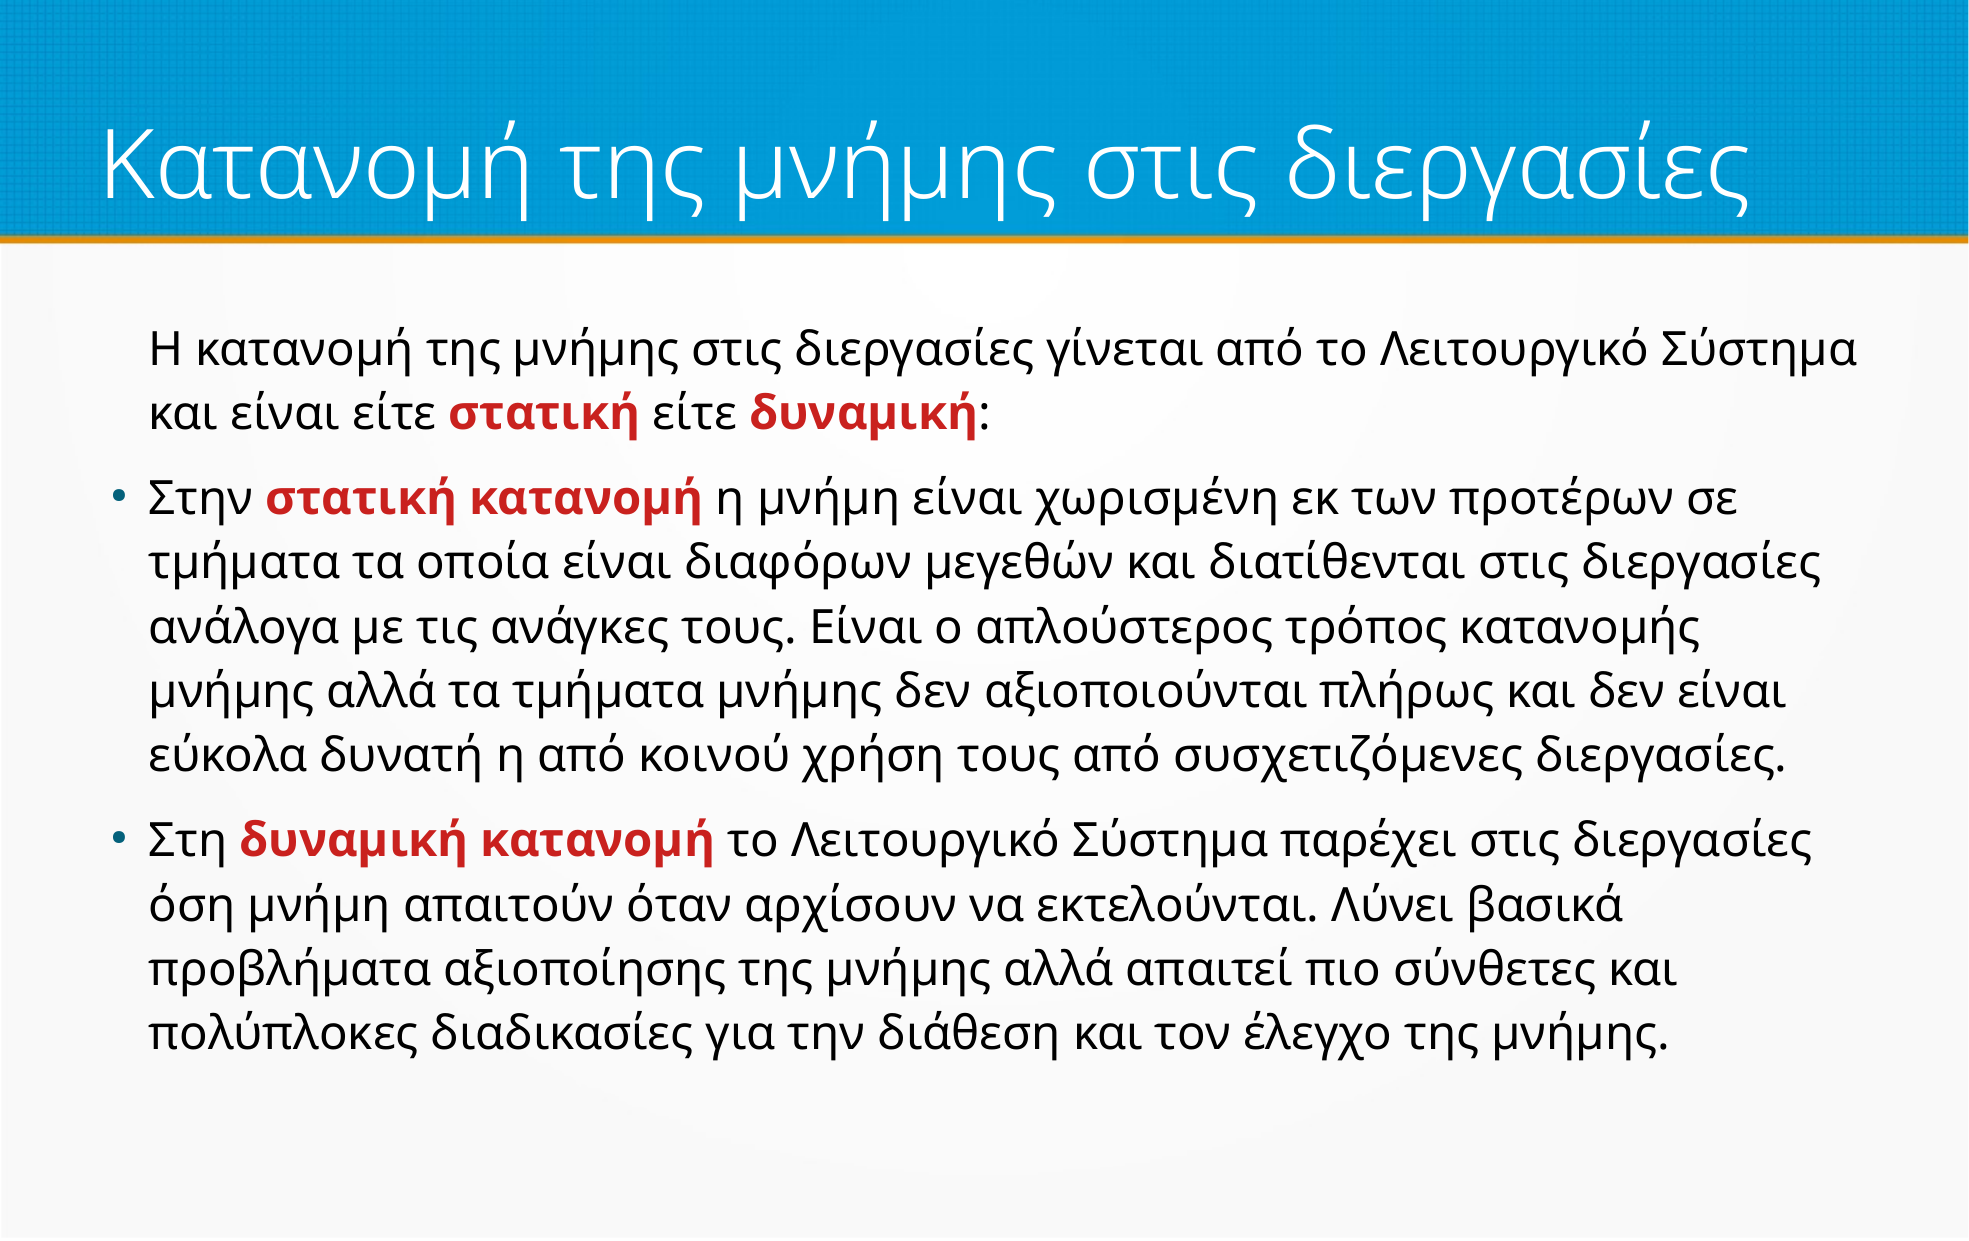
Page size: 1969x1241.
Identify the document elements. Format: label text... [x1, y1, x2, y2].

list Η κατανομή της μνήμης στις διεργασίες γίνεται από το Λειτουργικό Σύστημα και είναι είτε στατική είτε δυναμική: Στην στατική κατανομή η μνήμη είναι χωρισμένη εκ των προτέρων σε τμήματα τα οποία είναι διαφόρων μεγεθών και διατίθενται στις διεργασίες ανάλογα με τις ανάγκες τους. Είναι ο απλούστερος τρόπος κατανομής μνήμης αλλά τα τμήματα μνήμης δεν αξιοποιούνται πλήρως και δεν είναι εύκολα δυνατή η από κοινού χρήση τους από συσχετιζόμενες διεργασίες. Στη δυναμική κατανομή το Λειτουργικό Σύστημα παρέχει στις διεργασίες όση μνήμη απαιτούν όταν αρχίσουν να εκτελούνται. Λύνει βασικά προβλήματα αξιοποίησης της μνήμης αλλά απαιτεί πιο σύνθετες και πολύπλοκες διαδικασίες για την διάθεση και τον έλεγχο της μνήμης. [98, 315, 1861, 1081]
picture [0, 233, 1969, 1241]
title Κατανομή της μνήμης στις διεργασίες [98, 19, 1870, 227]
